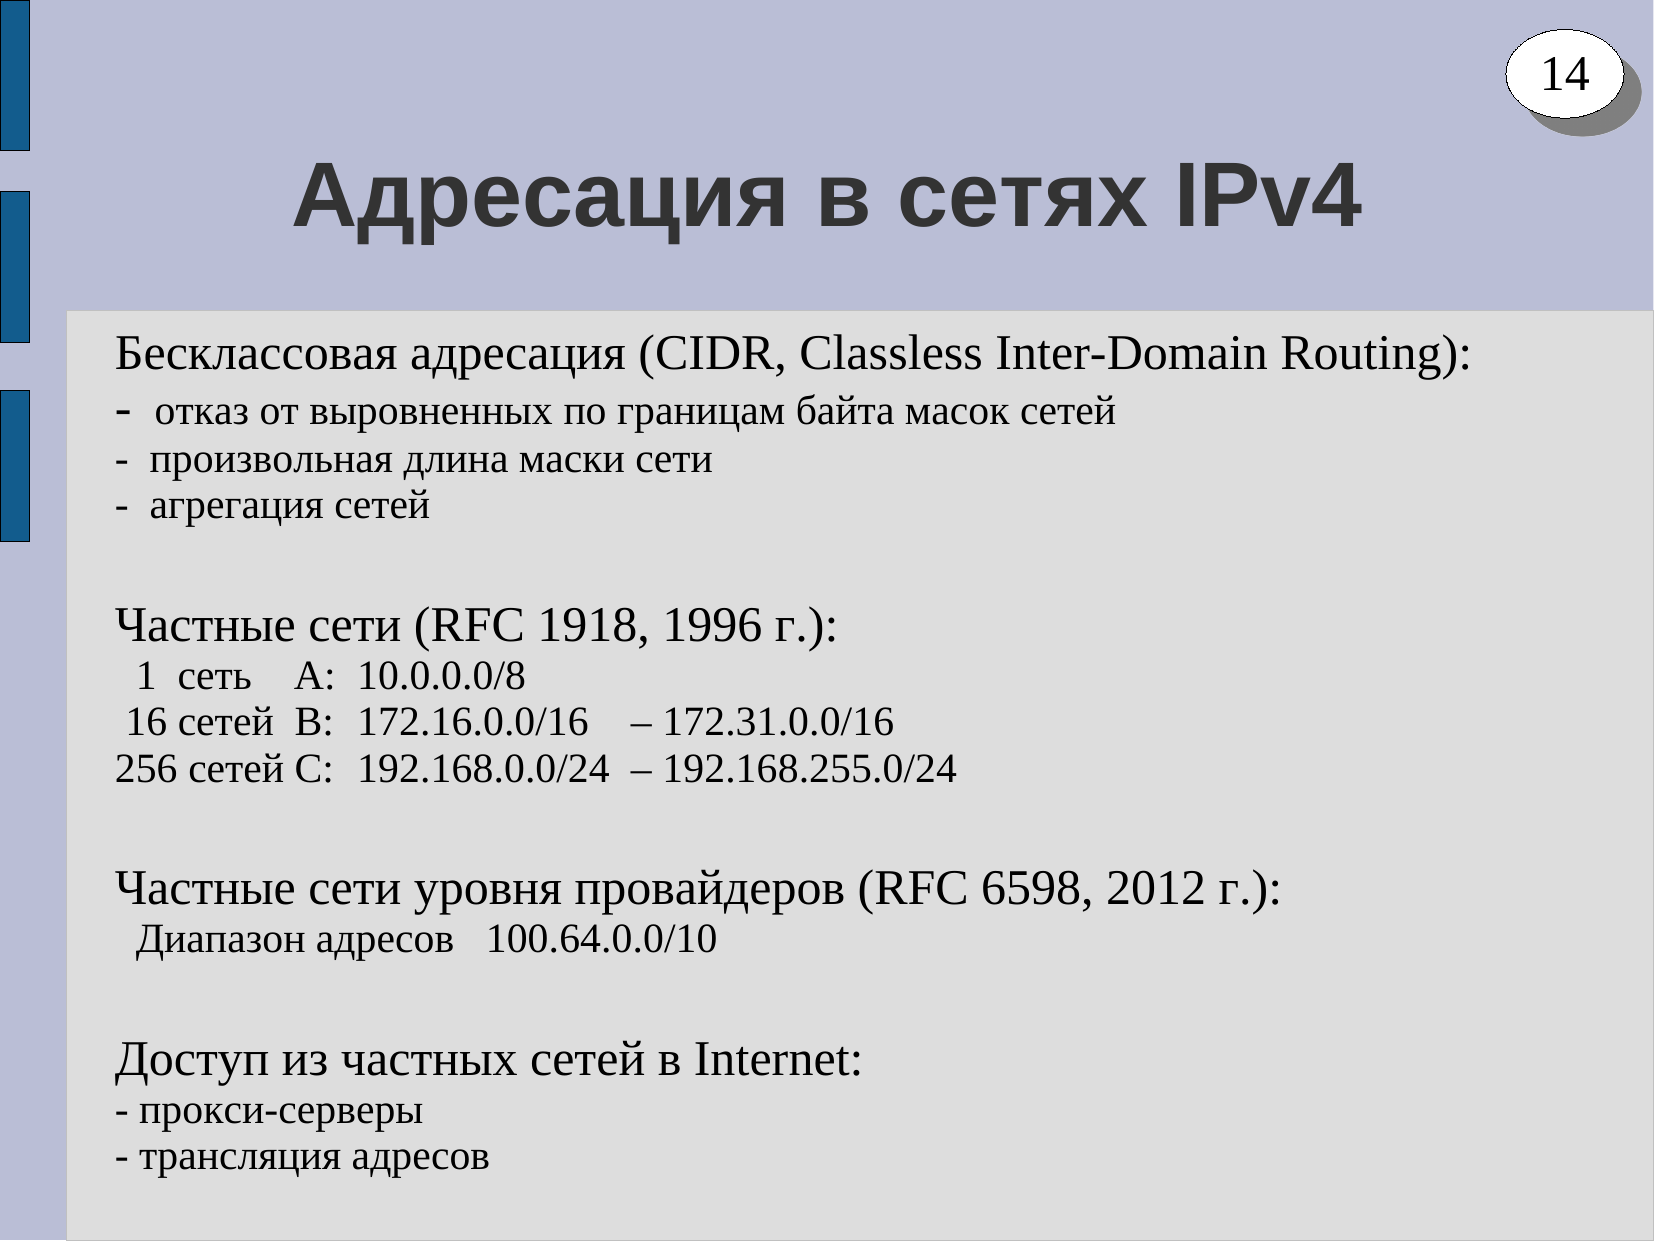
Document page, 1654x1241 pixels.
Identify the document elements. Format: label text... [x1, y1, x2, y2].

title Адресация в сетях IPv4 [121, 91, 1534, 299]
text_box 14 [1505, 29, 1625, 119]
text_box Бесклассовая адресация (CIDR, Classless Inter-Domain Routing): - отказ от выровненных по границам байта масок сетей - произвольная длина маски сети - агрегация сетей Частные сети (RFC 1918, 1996 г.): 1 сеть A: 10.0.0.0/8 16 сетей B: 172.16.0.0/16 – 172.31.0.0/16 256 сетей C: 192.168.0.0/24 – 192.168.255.0/24 Частные сети уровня провайдеров (RFC 6598, 2012 г.): Диапазон адресов 100.64.0.0/10 Доступ из частных сетей в Internet: - прокси-серверы - трансляция адресов [114, 324, 1625, 1234]
